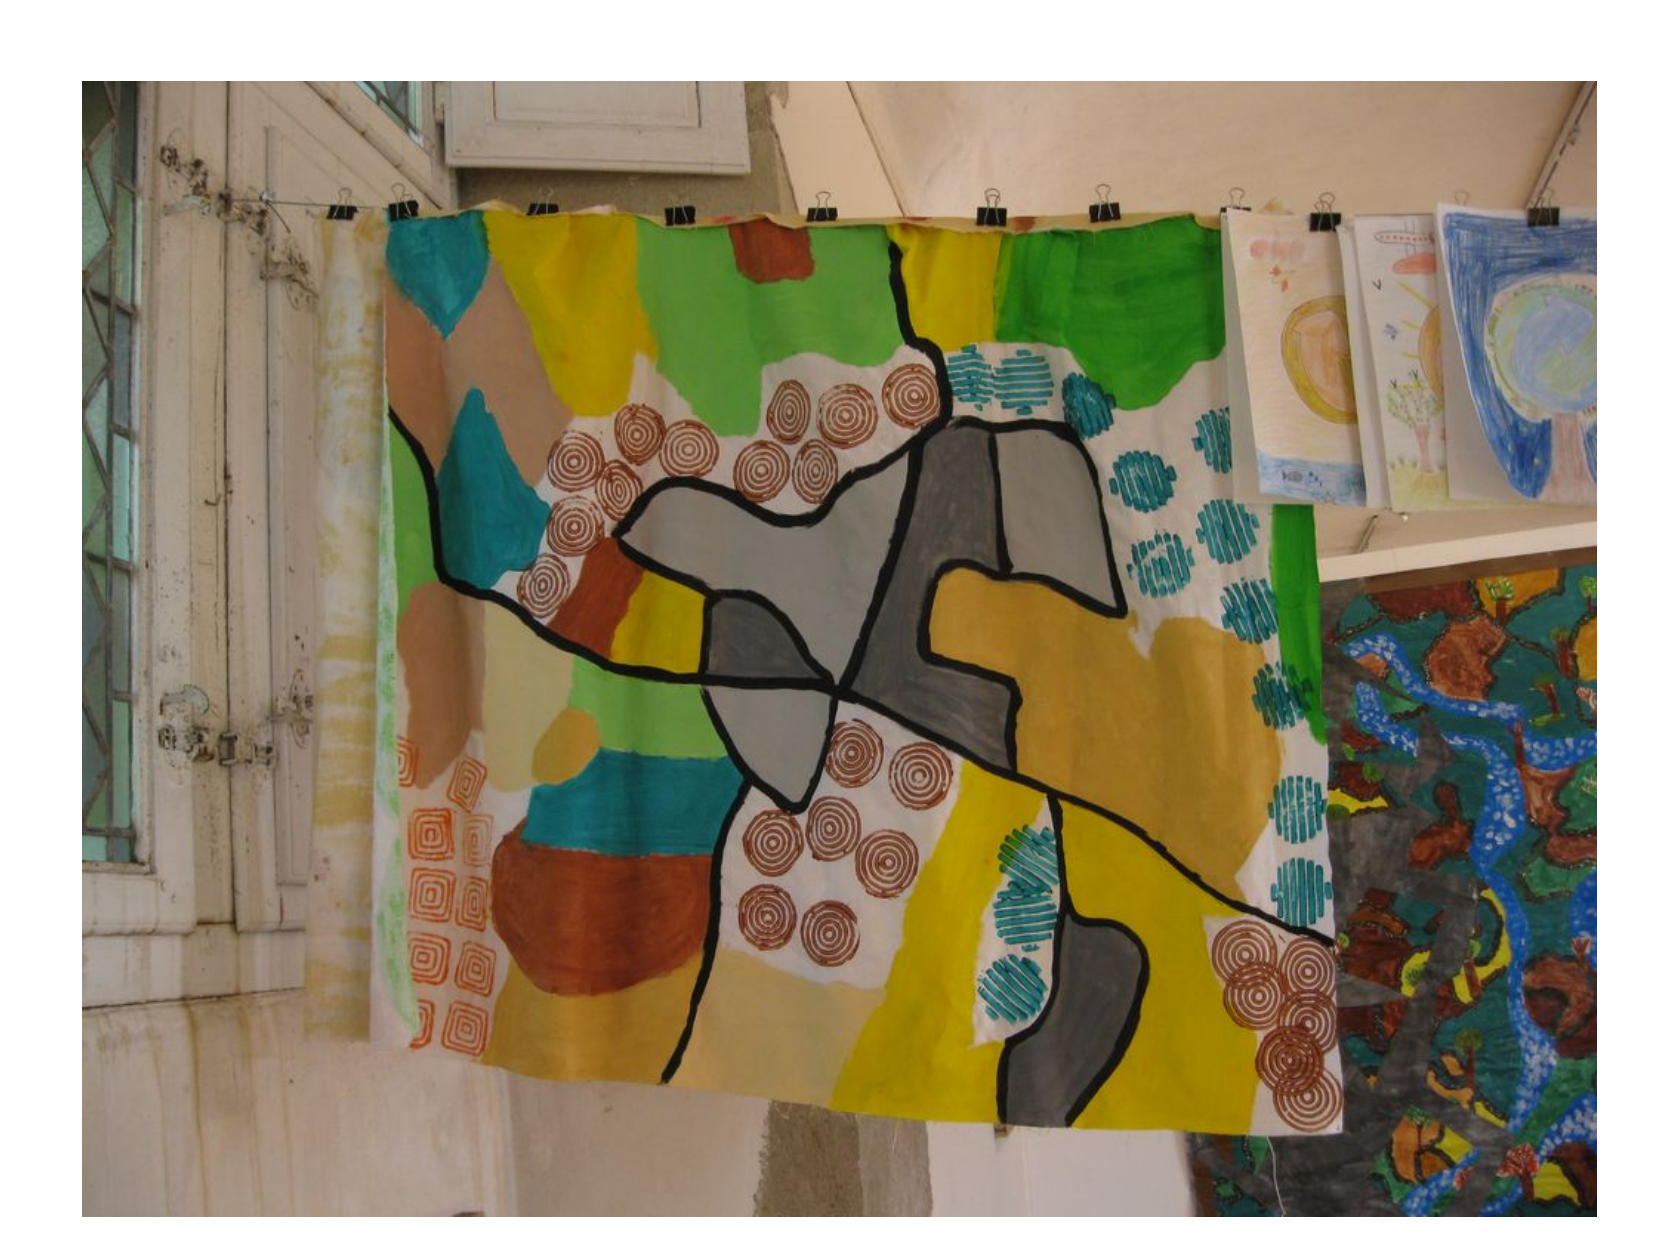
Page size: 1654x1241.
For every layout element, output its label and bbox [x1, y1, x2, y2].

picture [82, 81, 1597, 1217]
